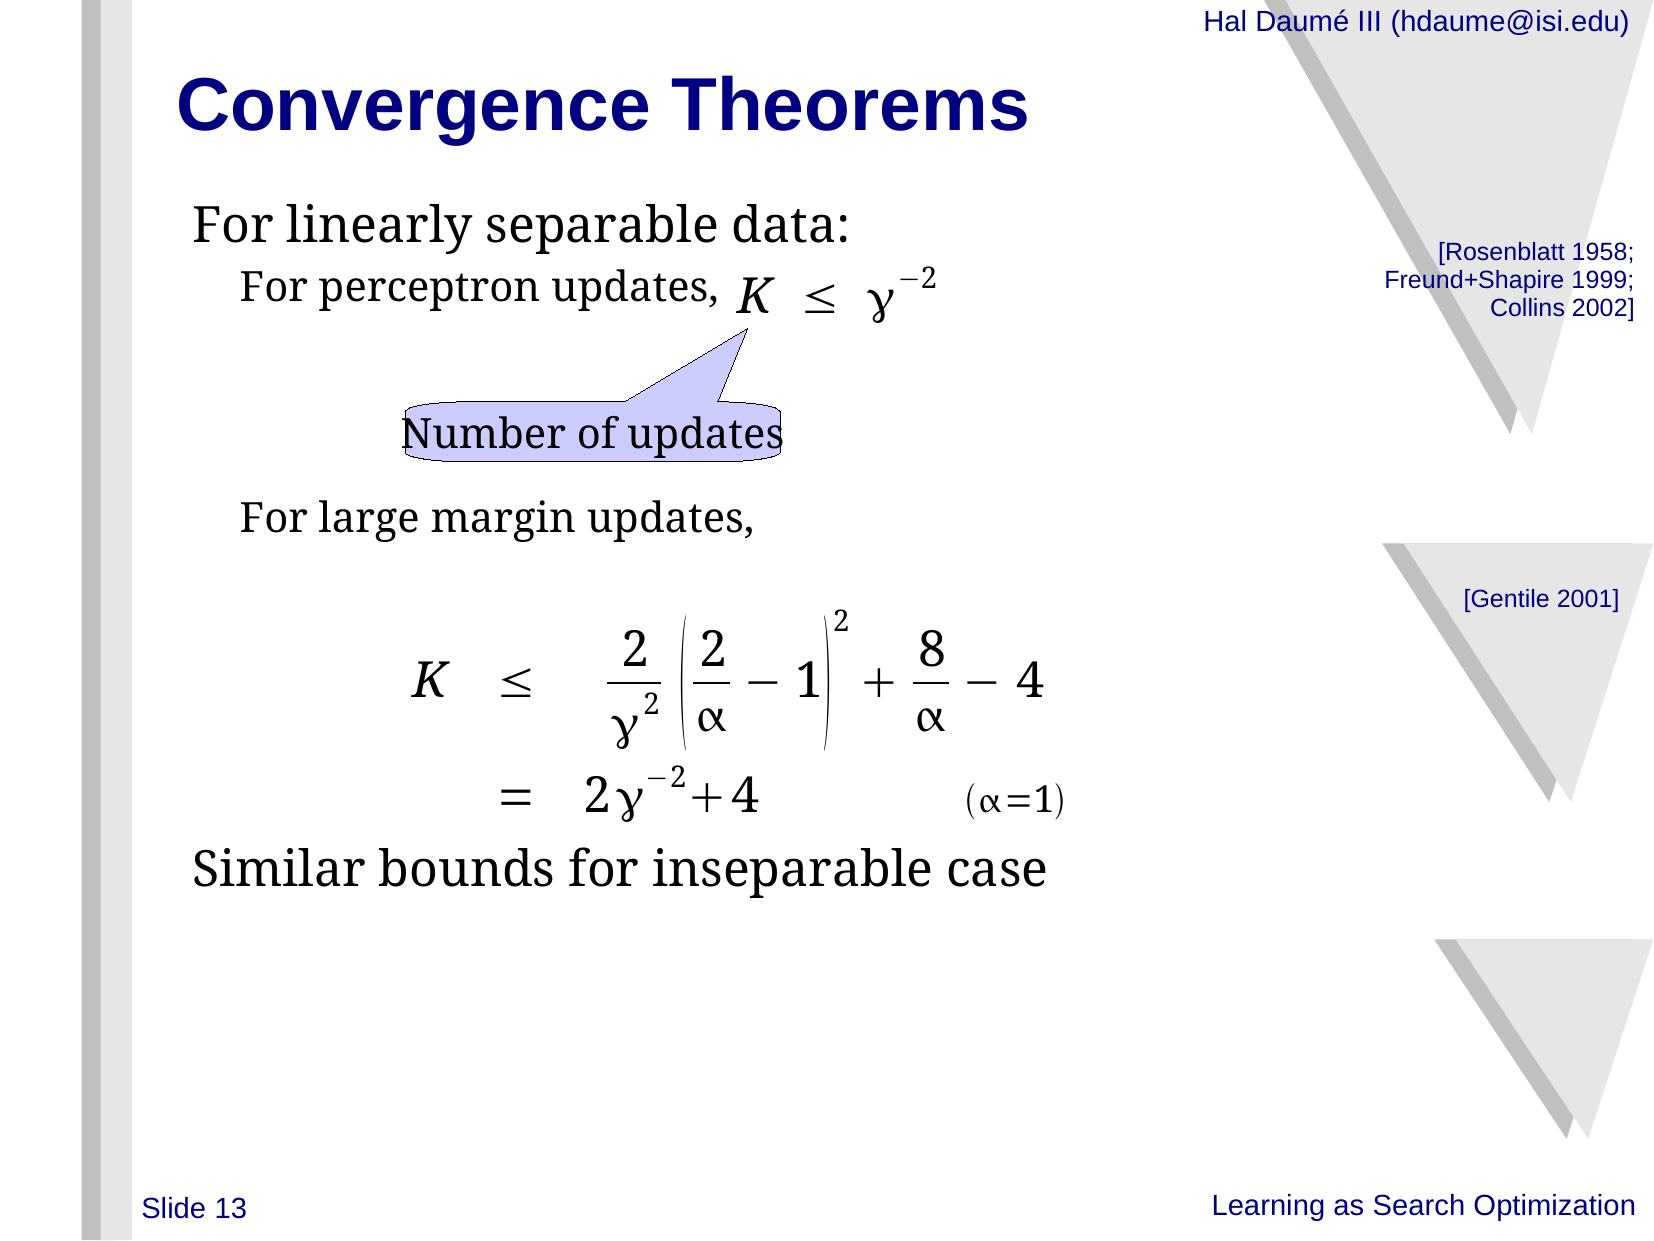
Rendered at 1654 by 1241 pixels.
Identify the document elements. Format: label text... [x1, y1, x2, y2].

title Convergence Theorems [176, 44, 1509, 166]
list For linearly separable data: For perceptron updates, For large margin updates, Similar bounds for inseparable case [180, 188, 1512, 1127]
text_box Number of updates [405, 328, 781, 462]
text_box [Rosenblatt 1958; Freund+Shapire 1999; Collins 2002] [1365, 237, 1636, 358]
text_box [Gentile 2001] [1455, 585, 1621, 631]
chart [730, 260, 943, 330]
chart [405, 599, 1072, 829]
